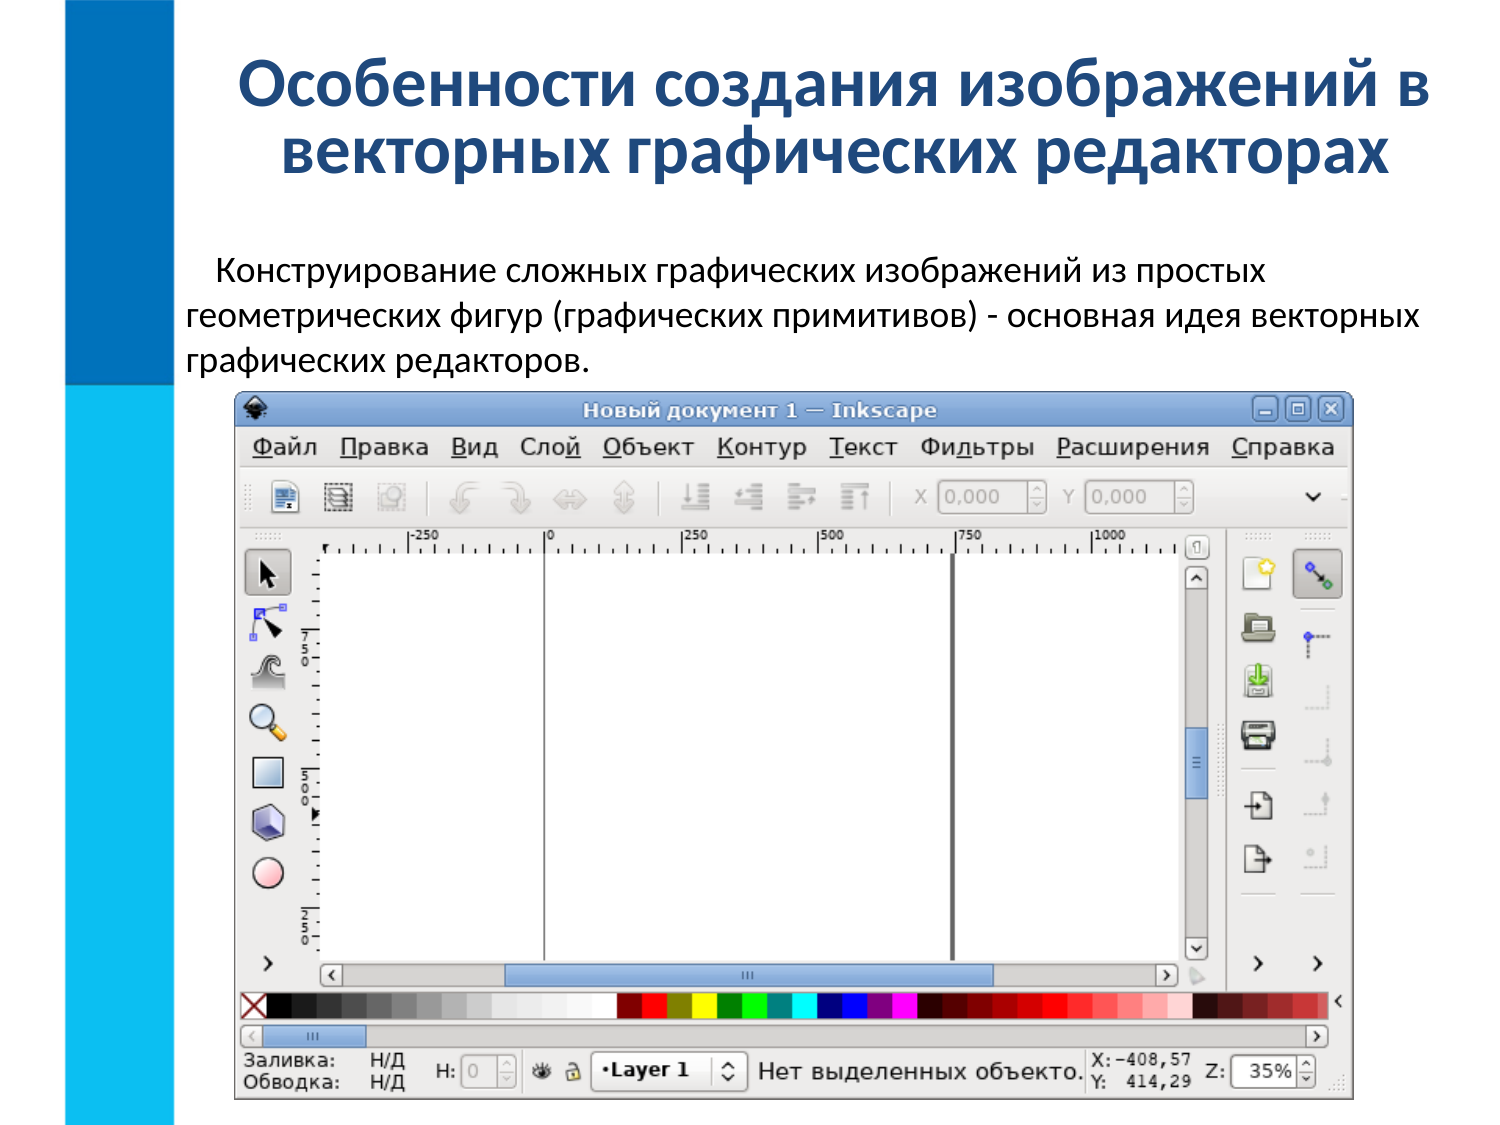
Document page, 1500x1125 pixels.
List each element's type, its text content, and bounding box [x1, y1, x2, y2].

picture [0, 0, 1500, 1125]
text_box Особенности создания изображений в векторных графических редакторах [177, 19, 1495, 220]
text_box Конструирование сложных графических изображений из простых геометрических фигур (графических примитивов) - основная идея векторных графических редакторов. [171, 237, 1489, 389]
